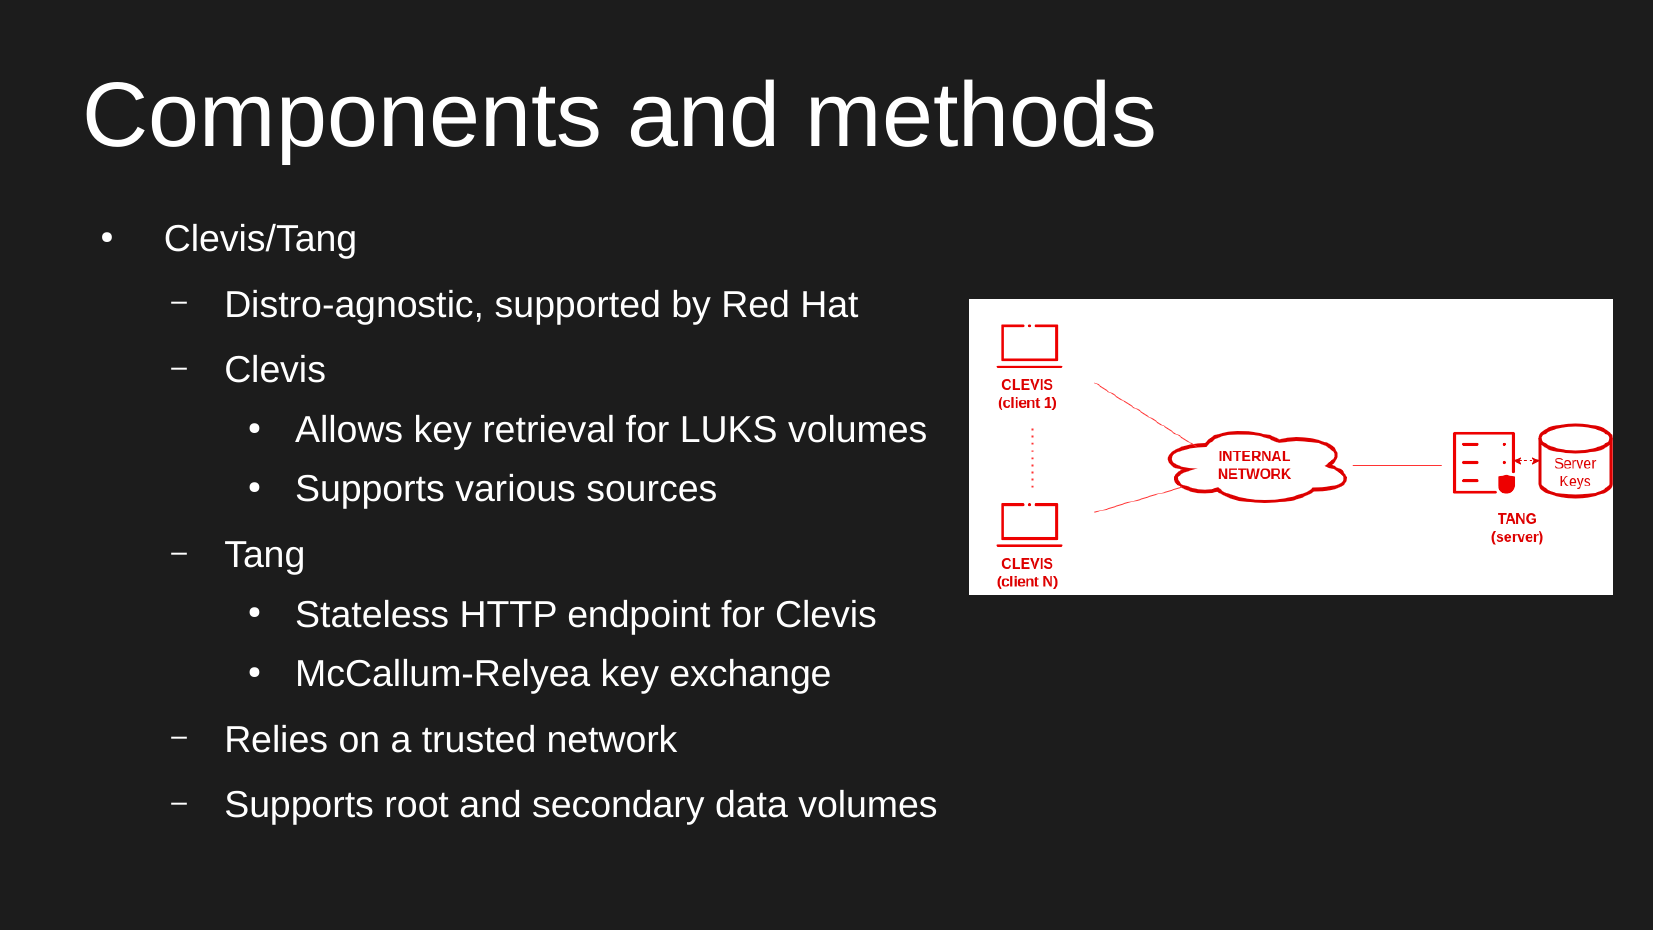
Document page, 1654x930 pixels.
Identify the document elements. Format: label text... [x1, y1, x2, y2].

picture [969, 299, 1613, 595]
list Clevis/Tang Distro-agnostic, supported by Red Hat Clevis Allows key retrieval for LUKS volumes Supports various sources Tang Stateless HTTP endpoint for Clevis McCallum-Relyea key exchange Relies on a trusted network Supports root and secondary data volumes [82, 217, 1571, 863]
title Components and methods [82, 37, 1571, 193]
